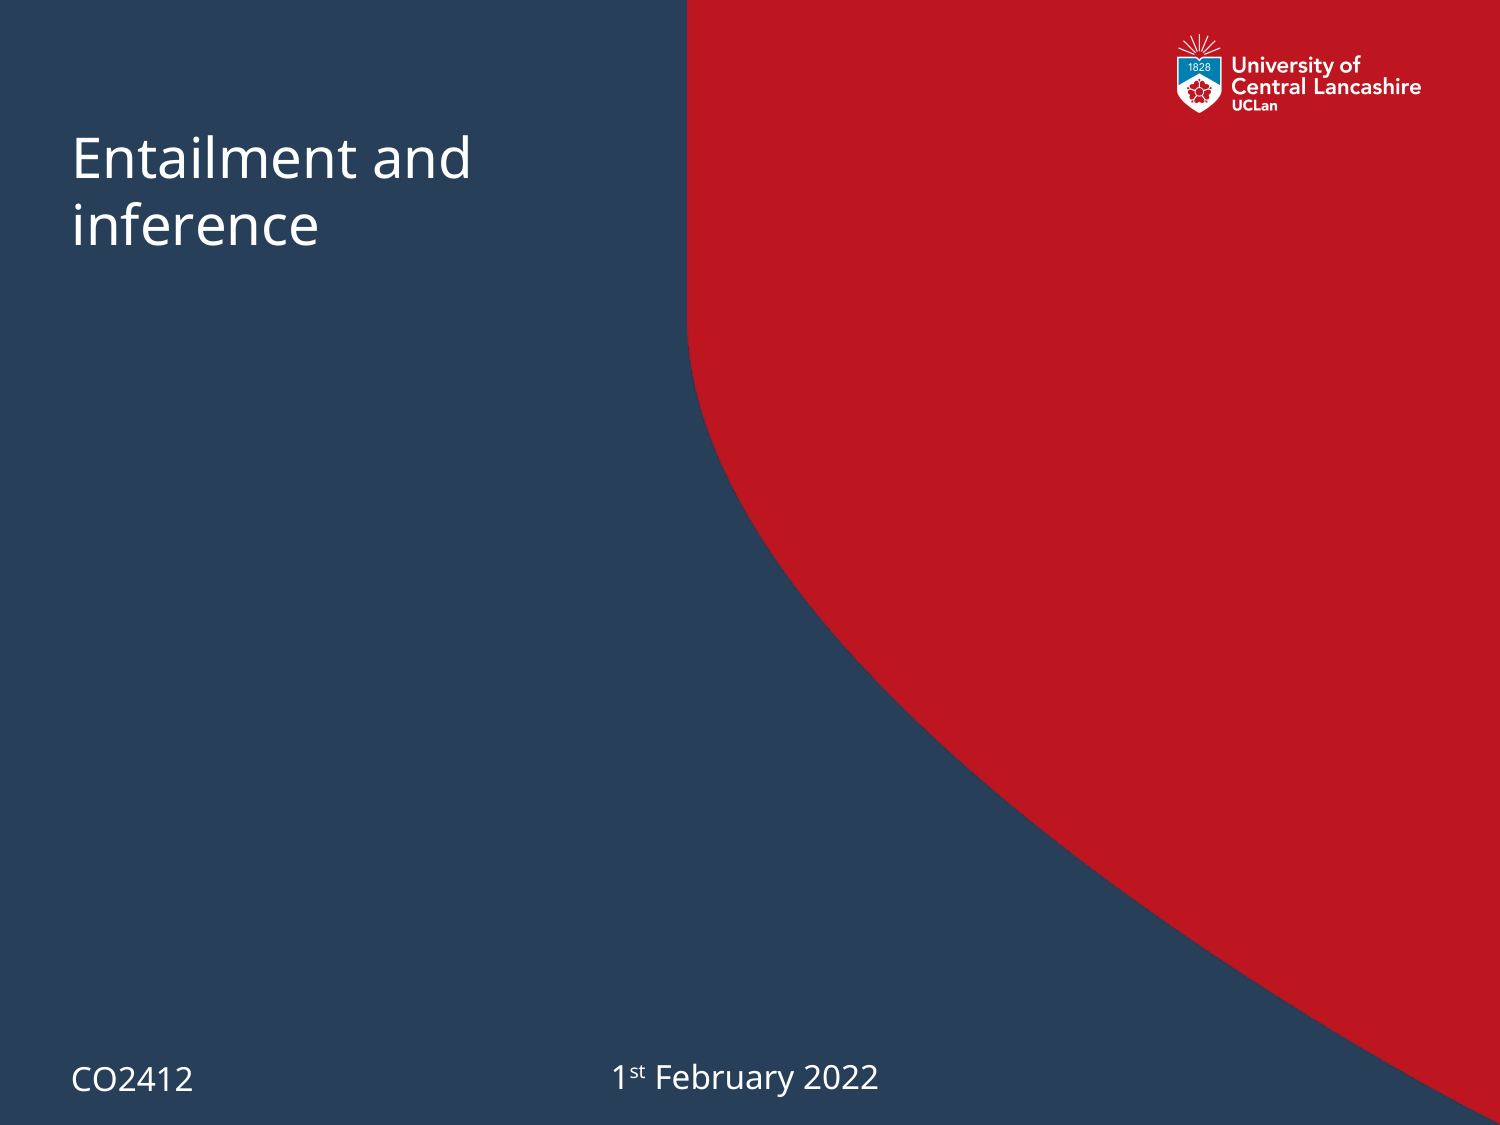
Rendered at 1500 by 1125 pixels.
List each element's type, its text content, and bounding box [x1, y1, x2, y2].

text_box Entailment and inference [56, 68, 1185, 310]
picture [687, 0, 1500, 1125]
